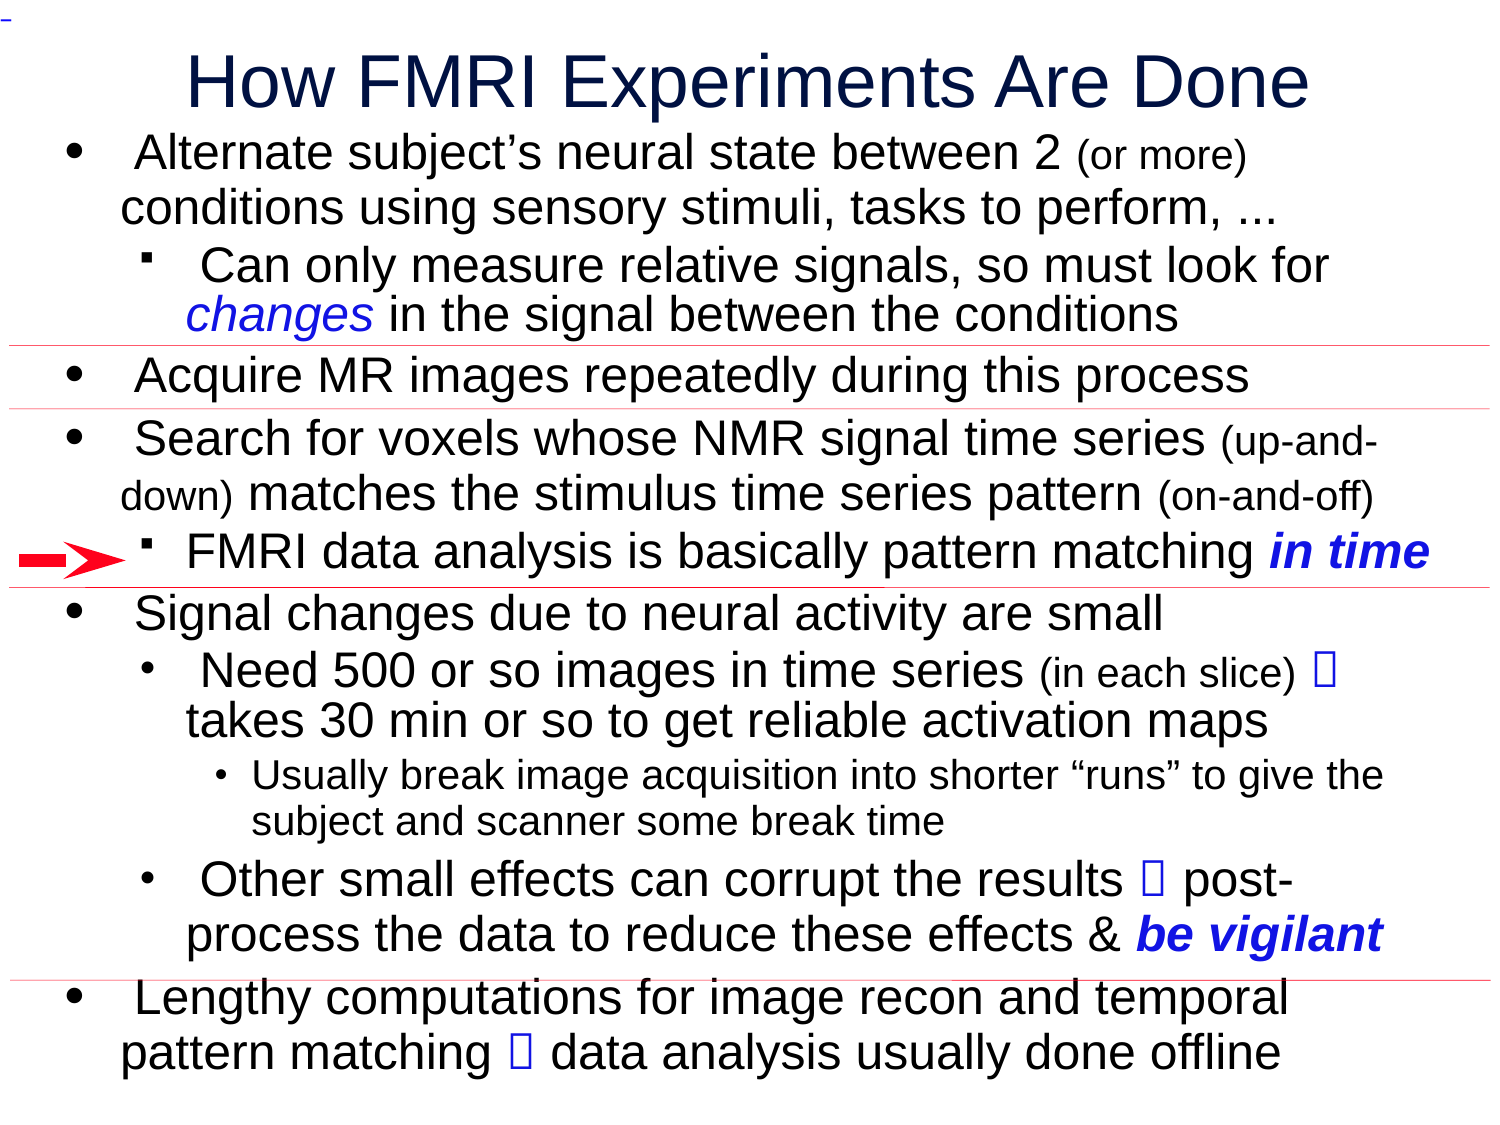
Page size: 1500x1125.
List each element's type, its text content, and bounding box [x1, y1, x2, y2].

list Alternate subject’s neural state between 2 (or more) conditions using sensory stimuli, tasks to perform, ... Can only measure relative signals, so must look for changes in the signal between the conditions Acquire MR images repeatedly during this process Search for voxels whose NMR signal time series (up-and-down) matches the stimulus time series pattern (on-and-off) FMRI data analysis is basically pattern matching in time Signal changes due to neural activity are small Need 500 or so images in time series (in each slice)  takes 30 min or so to get reliable activation maps Usually break image acquisition into shorter “runs” to give the subject and scanner some break time Other small effects can corrupt the results  post-process the data to reduce these effects & be vigilant Lengthy computations for image recon and temporal pattern matching  data analysis usually done offline [48, 117, 1467, 345]
list Alternate subject’s neural state between 2 (or more) conditions using sensory stimuli, tasks to perform, ... Can only measure relative signals, so must look for changes in the signal between the conditions Acquire MR images repeatedly during this process Search for voxels whose NMR signal time series (up-and-down) matches the stimulus time series pattern (on-and-off) FMRI data analysis is basically pattern matching in time Signal changes due to neural activity are small Need 500 or so images in time series (in each slice)  takes 30 min or so to get reliable activation maps Usually break image acquisition into shorter “runs” to give the subject and scanner some break time Other small effects can corrupt the results  post-process the data to reduce these effects & be vigilant Lengthy computations for image recon and temporal pattern matching  data analysis usually done offline [48, 981, 1467, 1079]
list Alternate subject’s neural state between 2 (or more) conditions using sensory stimuli, tasks to perform, ... Can only measure relative signals, so must look for changes in the signal between the conditions Acquire MR images repeatedly during this process Search for voxels whose NMR signal time series (up-and-down) matches the stimulus time series pattern (on-and-off) FMRI data analysis is basically pattern matching in time Signal changes due to neural activity are small Need 500 or so images in time series (in each slice)  takes 30 min or so to get reliable activation maps Usually break image acquisition into shorter “runs” to give the subject and scanner some break time Other small effects can corrupt the results  post-process the data to reduce these effects & be vigilant Lengthy computations for image recon and temporal pattern matching  data analysis usually done offline [48, 346, 1467, 408]
list Alternate subject’s neural state between 2 (or more) conditions using sensory stimuli, tasks to perform, ... Can only measure relative signals, so must look for changes in the signal between the conditions Acquire MR images repeatedly during this process Search for voxels whose NMR signal time series (up-and-down) matches the stimulus time series pattern (on-and-off) FMRI data analysis is basically pattern matching in time Signal changes due to neural activity are small Need 500 or so images in time series (in each slice)  takes 30 min or so to get reliable activation maps Usually break image acquisition into shorter “runs” to give the subject and scanner some break time Other small effects can corrupt the results  post-process the data to reduce these effects & be vigilant Lengthy computations for image recon and temporal pattern matching  data analysis usually done offline [48, 588, 1467, 979]
list Alternate subject’s neural state between 2 (or more) conditions using sensory stimuli, tasks to perform, ... Can only measure relative signals, so must look for changes in the signal between the conditions Acquire MR images repeatedly during this process Search for voxels whose NMR signal time series (up-and-down) matches the stimulus time series pattern (on-and-off) FMRI data analysis is basically pattern matching in time Signal changes due to neural activity are small Need 500 or so images in time series (in each slice)  takes 30 min or so to get reliable activation maps Usually break image acquisition into shorter “runs” to give the subject and scanner some break time Other small effects can corrupt the results  post-process the data to reduce these effects & be vigilant Lengthy computations for image recon and temporal pattern matching  data analysis usually done offline [48, 410, 1467, 587]
title How FMRI Experiments Are Done [77, 22, 1420, 117]
